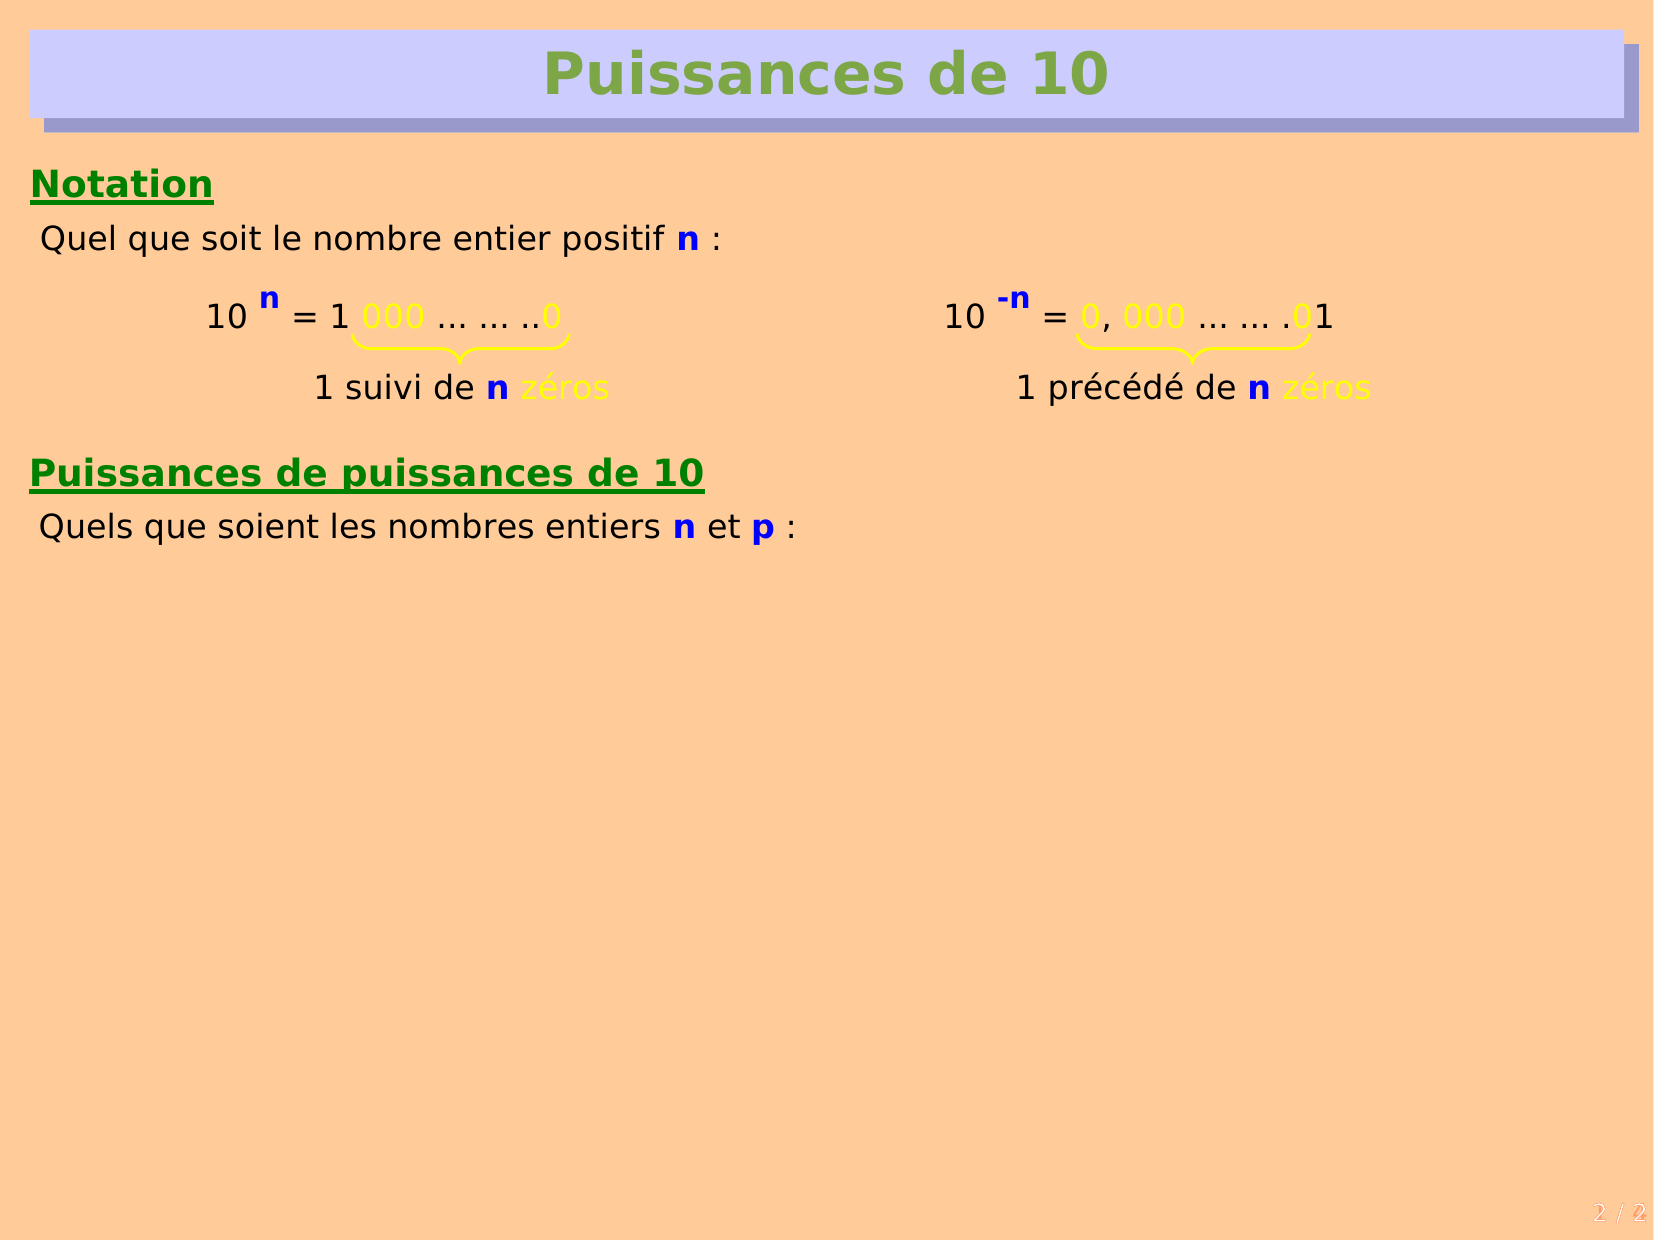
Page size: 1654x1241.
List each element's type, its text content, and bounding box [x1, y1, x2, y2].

text_box Puissances de puissances de 10 [28, 451, 706, 496]
text_box Notation [29, 162, 215, 207]
title Puissances de 10 [29, 29, 1625, 119]
text_box 2 / 2 [1591, 1198, 1649, 1235]
text_box 1 précédé de n zéros [1015, 368, 1373, 408]
text_box Quels que soient les nombres entiers n et p : [38, 500, 798, 554]
text_box 1 suivi de n zéros [313, 368, 611, 408]
text_box Quel que soit le nombre entier positif n : [39, 212, 723, 266]
text_box 10 n = 1 000 ... ... ..0 [205, 280, 572, 337]
text_box 10 -n = 0, 000 ... ... .01 [943, 280, 1344, 337]
